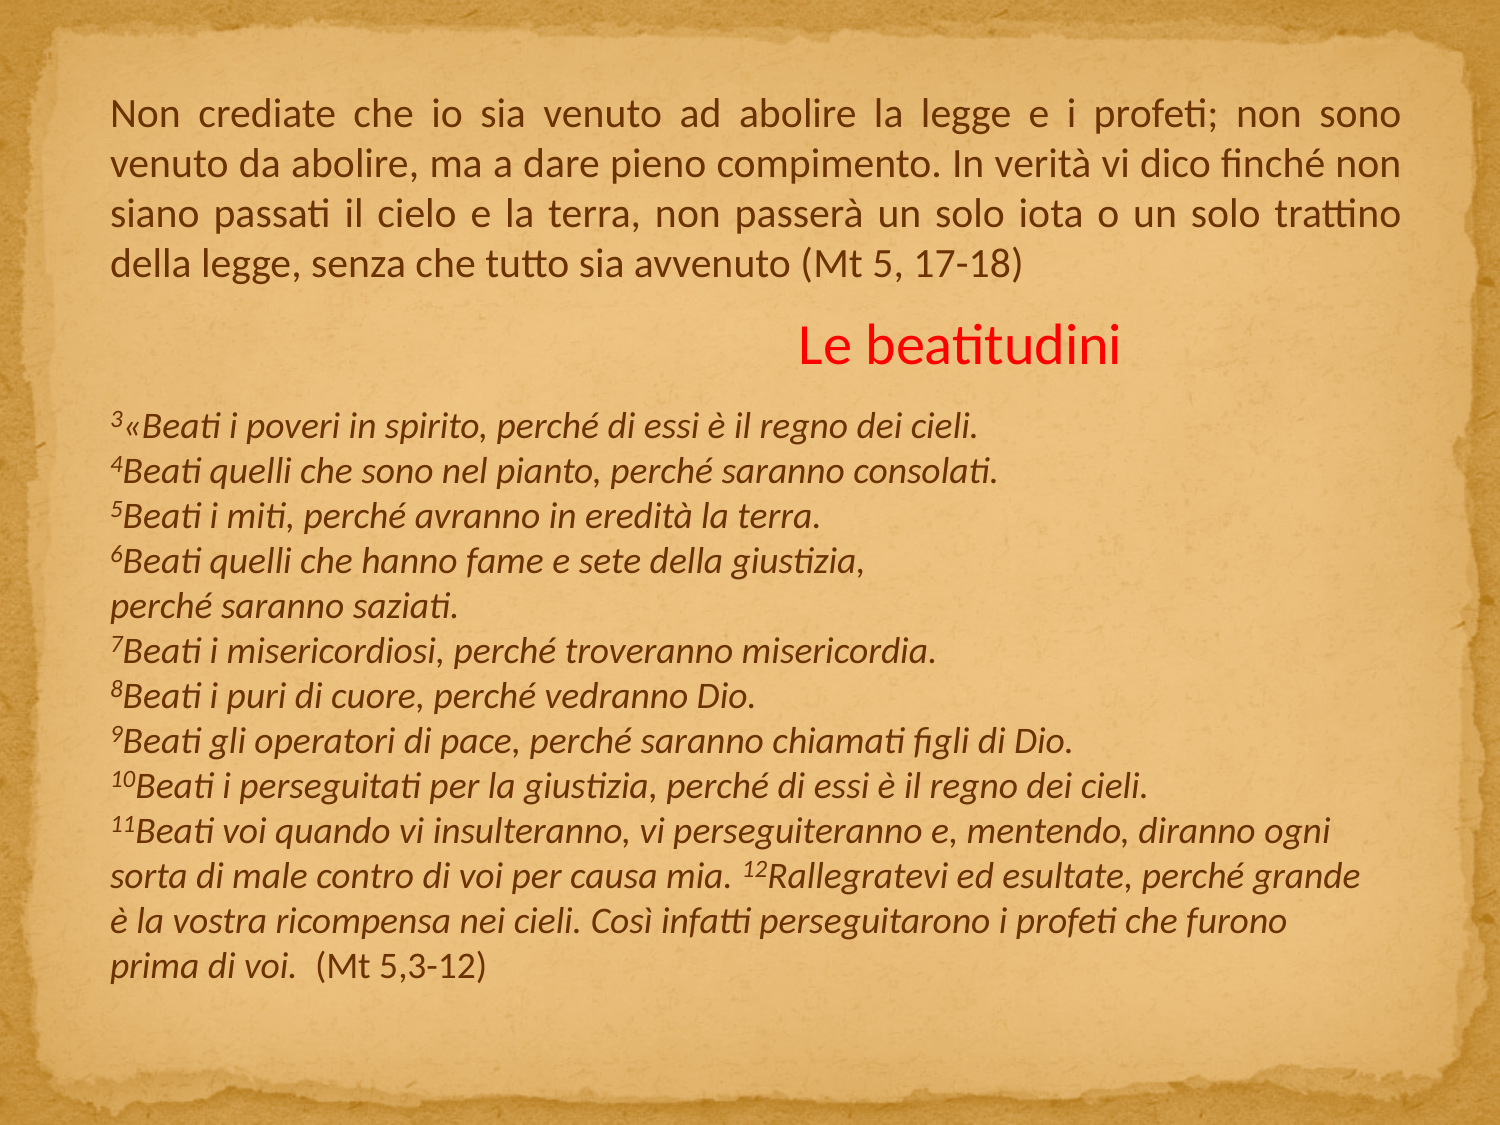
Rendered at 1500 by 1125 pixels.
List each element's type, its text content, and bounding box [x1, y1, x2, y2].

text_box Non crediate che io sia venuto ad abolire la legge e i profeti; non sono venuto da abolire, ma a dare pieno compimento. In verità vi dico finché non siano passati il cielo e la terra, non passerà un solo iota o un solo trattino della legge, senza che tutto sia avvenuto (Mt 5, 17-18) [94, 78, 1418, 296]
text_box Le beatitudini 3«Beati i poveri in spirito, perché di essi è il regno dei cieli. 4Beati quelli che sono nel pianto, perché saranno consolati. 5Beati i miti, perché avranno in eredità la terra. 6Beati quelli che hanno fame e sete della giustizia, perché saranno saziati. 7Beati i misericordiosi, perché troveranno misericordia. 8Beati i puri di cuore, perché vedranno Dio. 9Beati gli operatori di pace, perché saranno chiamati figli di Dio. 10Beati i perseguitati per la giustizia, perché di essi è il regno dei cieli. 11Beati voi quando vi insulteranno, vi perseguiteranno e, mentendo, diranno ogni sorta di male contro di voi per causa mia. 12Rallegratevi ed esultate, perché grande è la vostra ricompensa nei cieli. Così infatti perseguitarono i profeti che furono prima di voi. (Mt 5,3-12) [94, 298, 1401, 1046]
